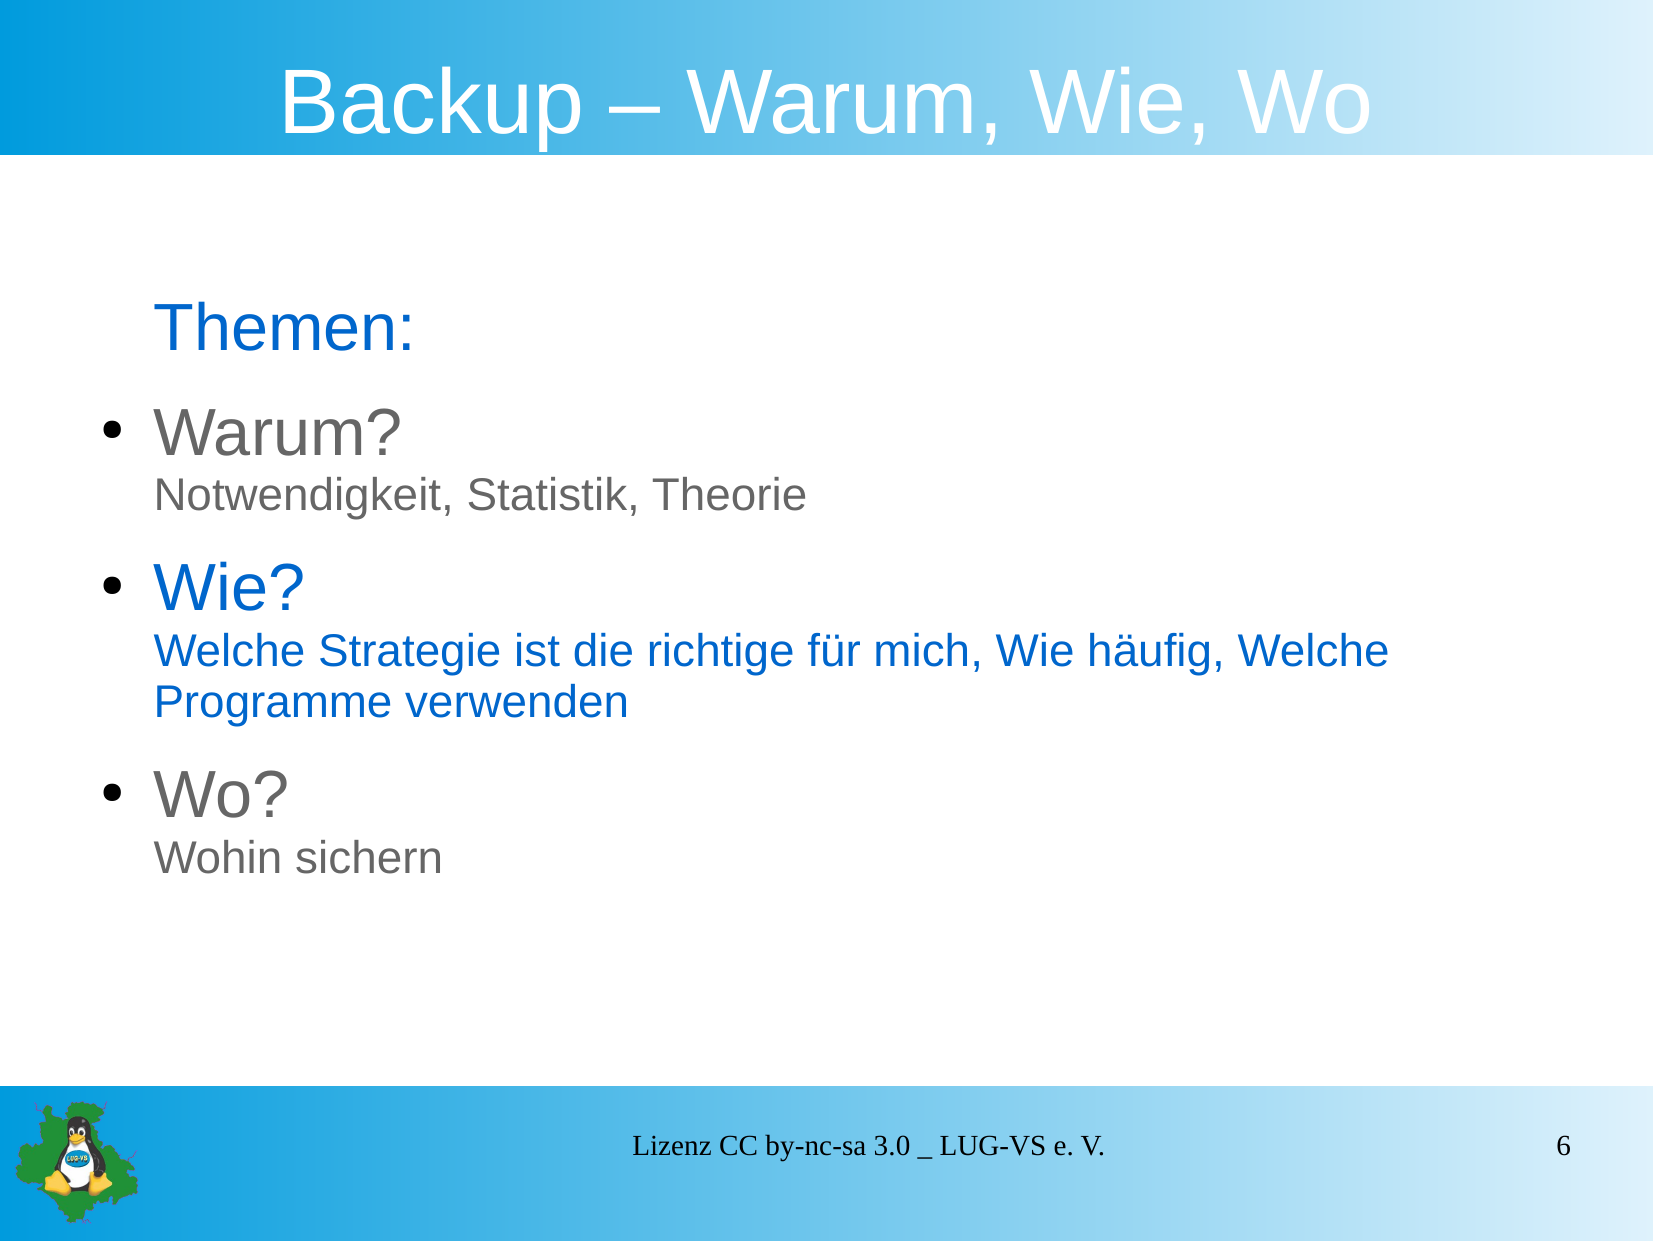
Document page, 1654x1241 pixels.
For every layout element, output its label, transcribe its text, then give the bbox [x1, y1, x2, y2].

text_box [82, 49, 1571, 155]
list Themen: Warum? Notwendigkeit, Statistik, Theorie Wie? Welche Strategie ist die richtige für mich, Wie häufig, Welche Programme verwenden Wo? Wohin sichern [82, 290, 1571, 1010]
picture [16, 1086, 142, 1241]
